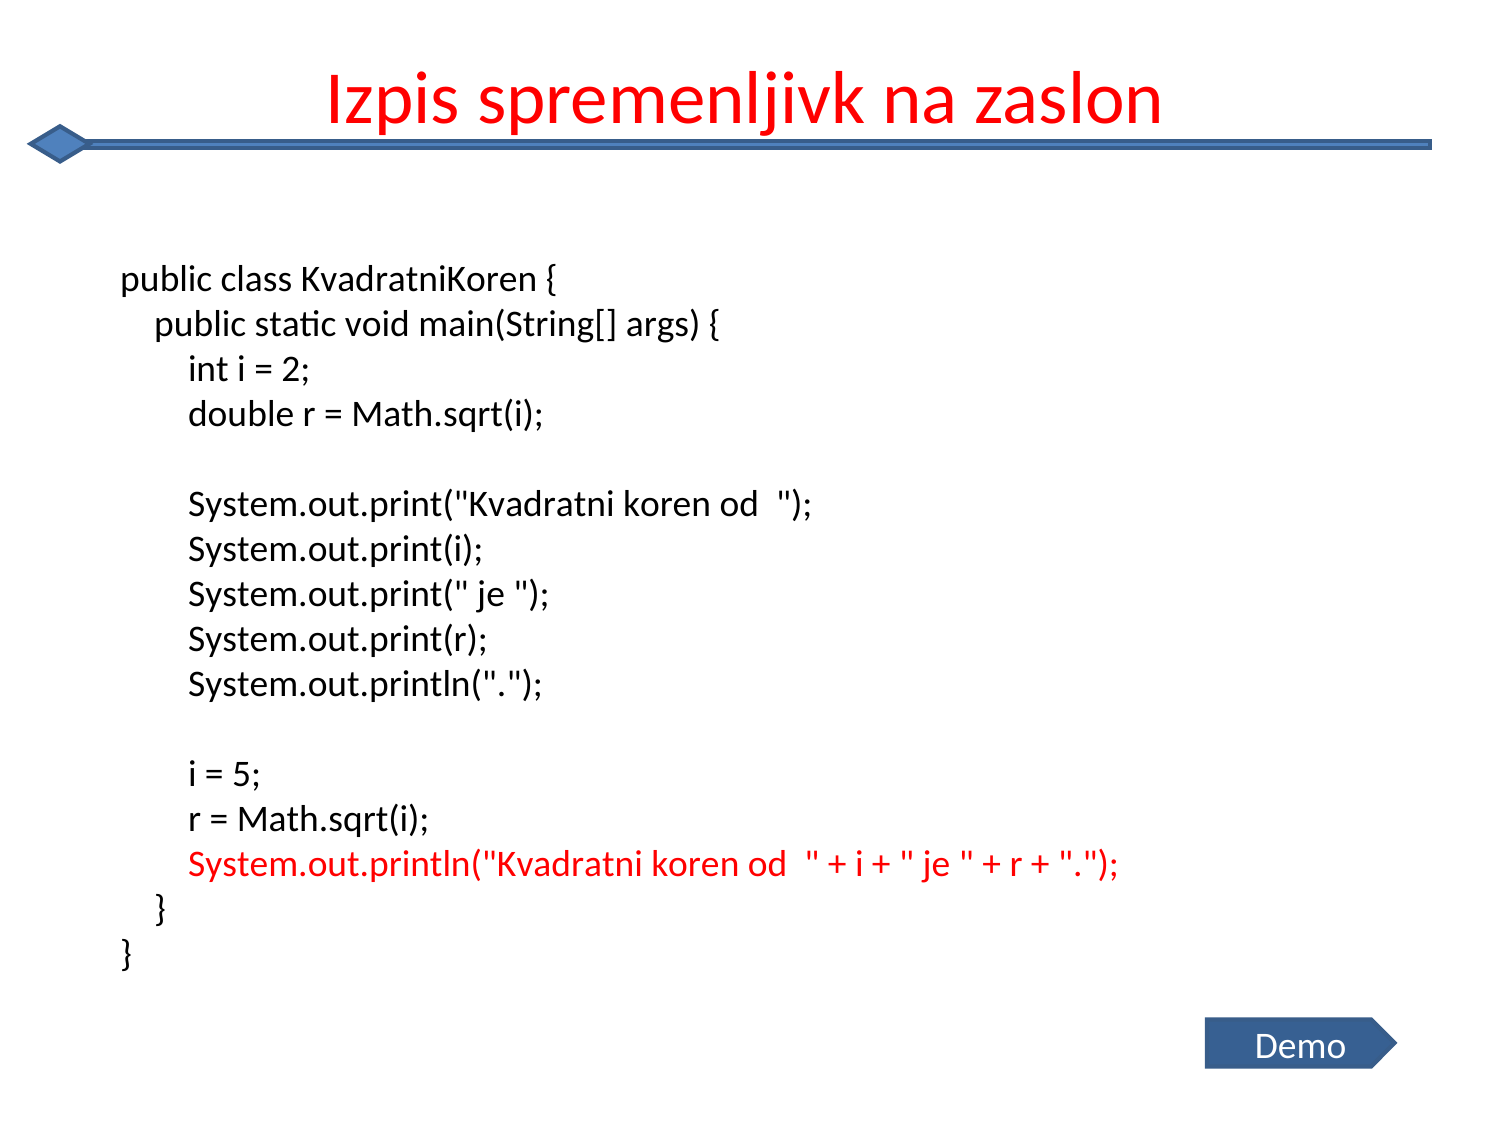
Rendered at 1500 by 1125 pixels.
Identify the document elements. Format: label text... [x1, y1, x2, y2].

text_box Demo [1206, 1019, 1395, 1067]
text_box public class KvadratniKoren { public static void main(String[] args) { int i = 2; double r = Math.sqrt(i); System.out.print("Kvadratni koren od "); System.out.print(i); System.out.print(" je "); System.out.print(r); System.out.println("."); i = 5; r = Math.sqrt(i); System.out.println("Kvadratni koren od " + i + " je " + r + "."); } } [105, 246, 1442, 982]
title Izpis spremenljivk na zaslon [70, 0, 1421, 188]
